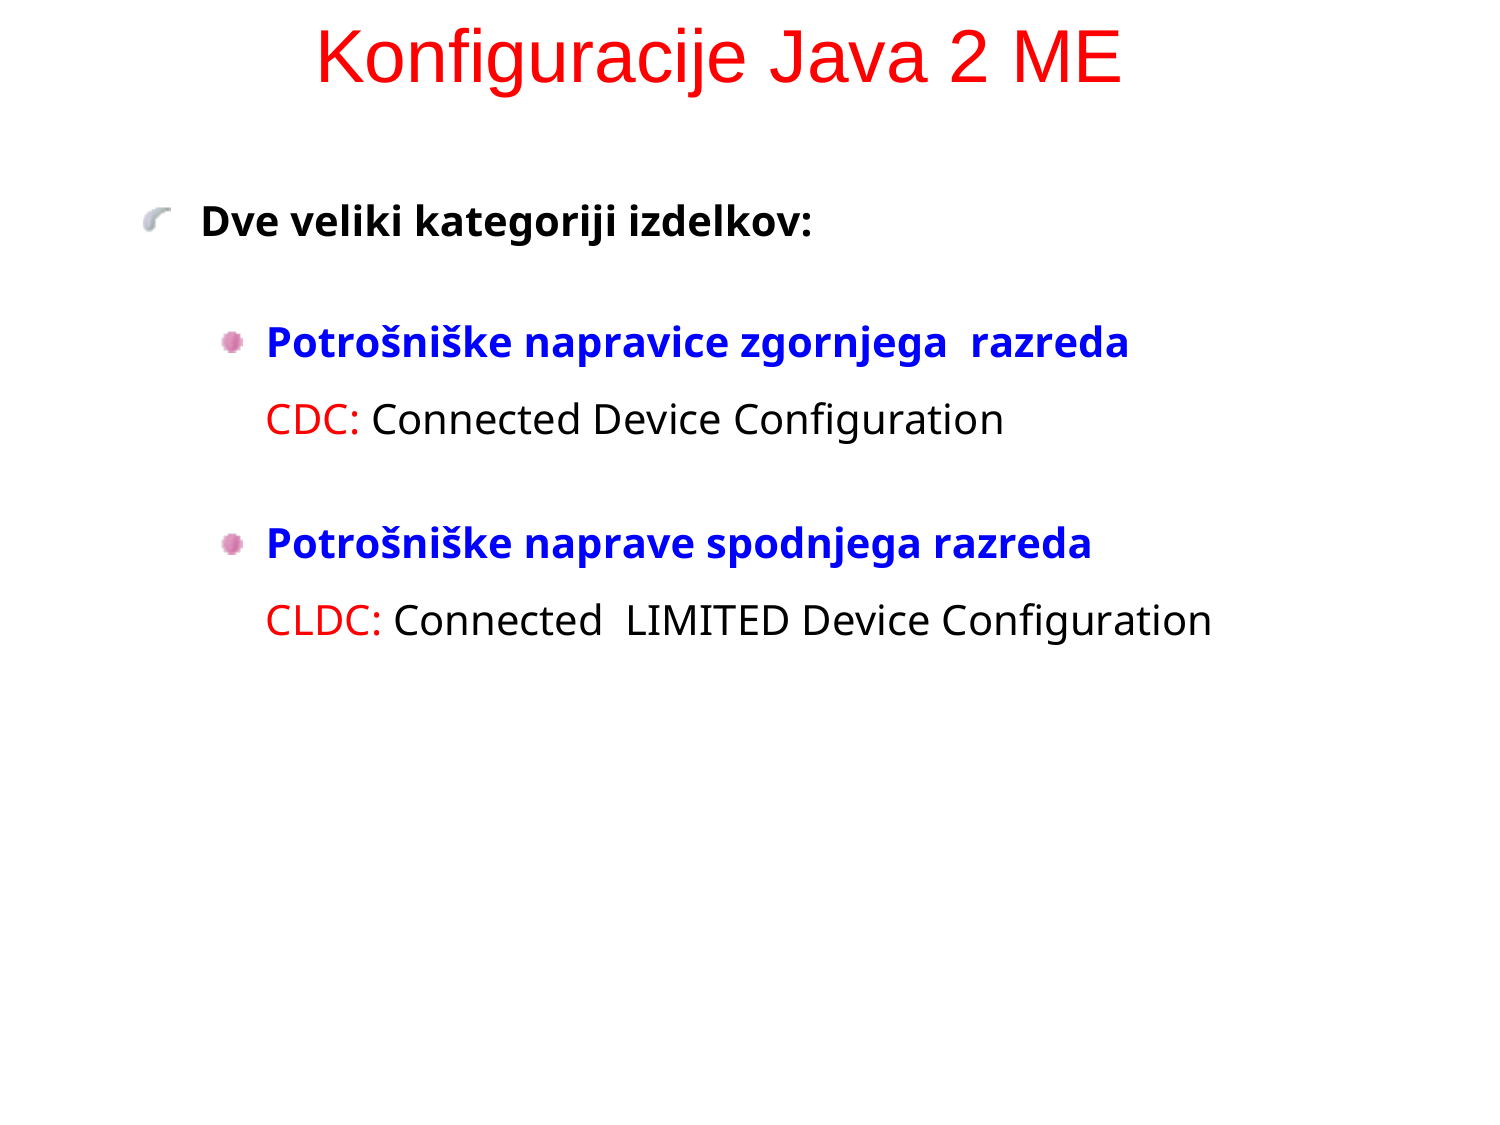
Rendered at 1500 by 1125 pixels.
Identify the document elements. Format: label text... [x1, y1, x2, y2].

list Dve veliki kategoriji izdelkov: Potrošniške napravice zgornjega razreda CDC: Connected Device Configuration Potrošniške naprave spodnjega razreda CLDC: Connected LIMITED Device Configuration [128, 187, 1404, 863]
title Konfiguracije Java 2 ME [82, 0, 1358, 106]
